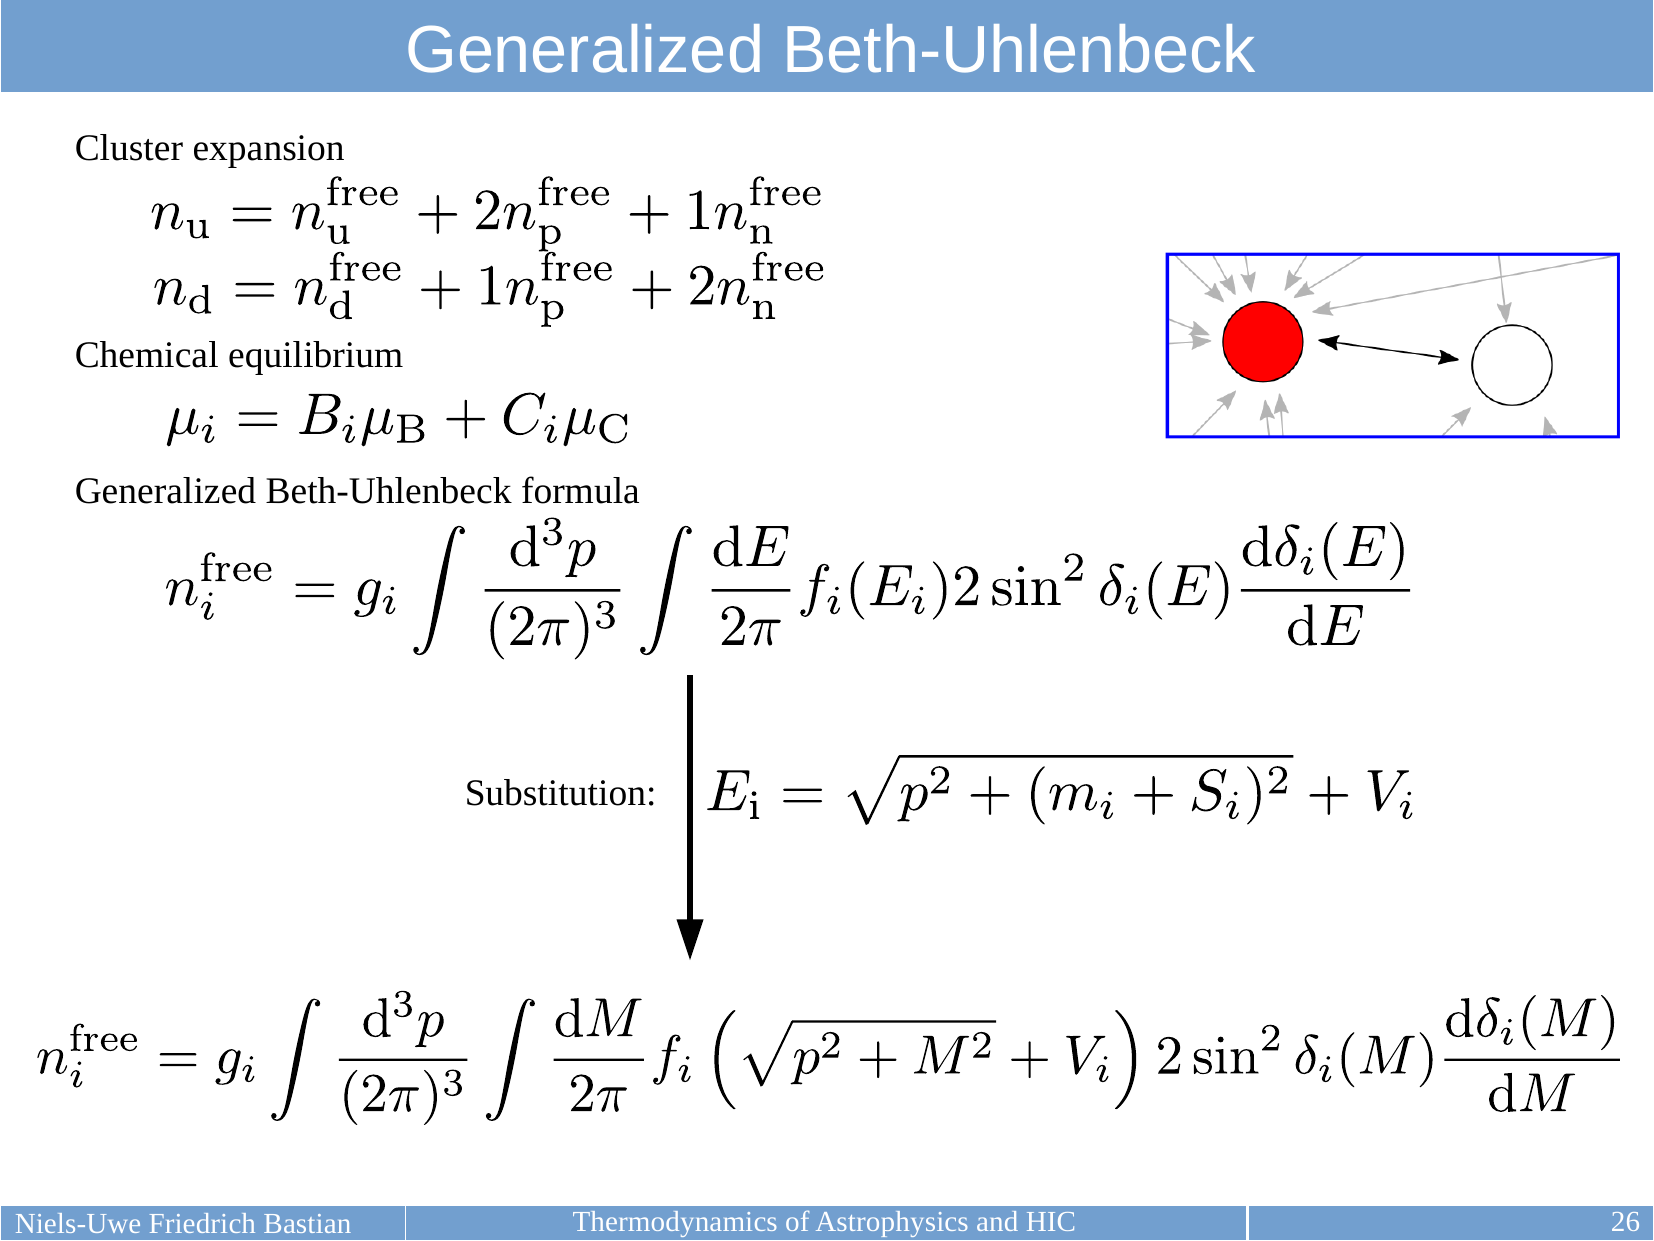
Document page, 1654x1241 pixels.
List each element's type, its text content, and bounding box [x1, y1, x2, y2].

text_box [164, 517, 1411, 660]
picture [1134, 224, 1654, 481]
text_box Generalized Beth-Uhlenbeck formula [60, 462, 656, 519]
text_box Chemical equilibrium [60, 326, 440, 384]
text_box Substitution: [450, 765, 672, 822]
text_box [150, 176, 825, 327]
title Generalized Beth-Uhlenbeck [86, 11, 1576, 87]
text_box [705, 755, 1415, 826]
text_box Cluster expansion [60, 120, 440, 177]
text_box [35, 990, 1621, 1126]
text_box [165, 392, 630, 447]
